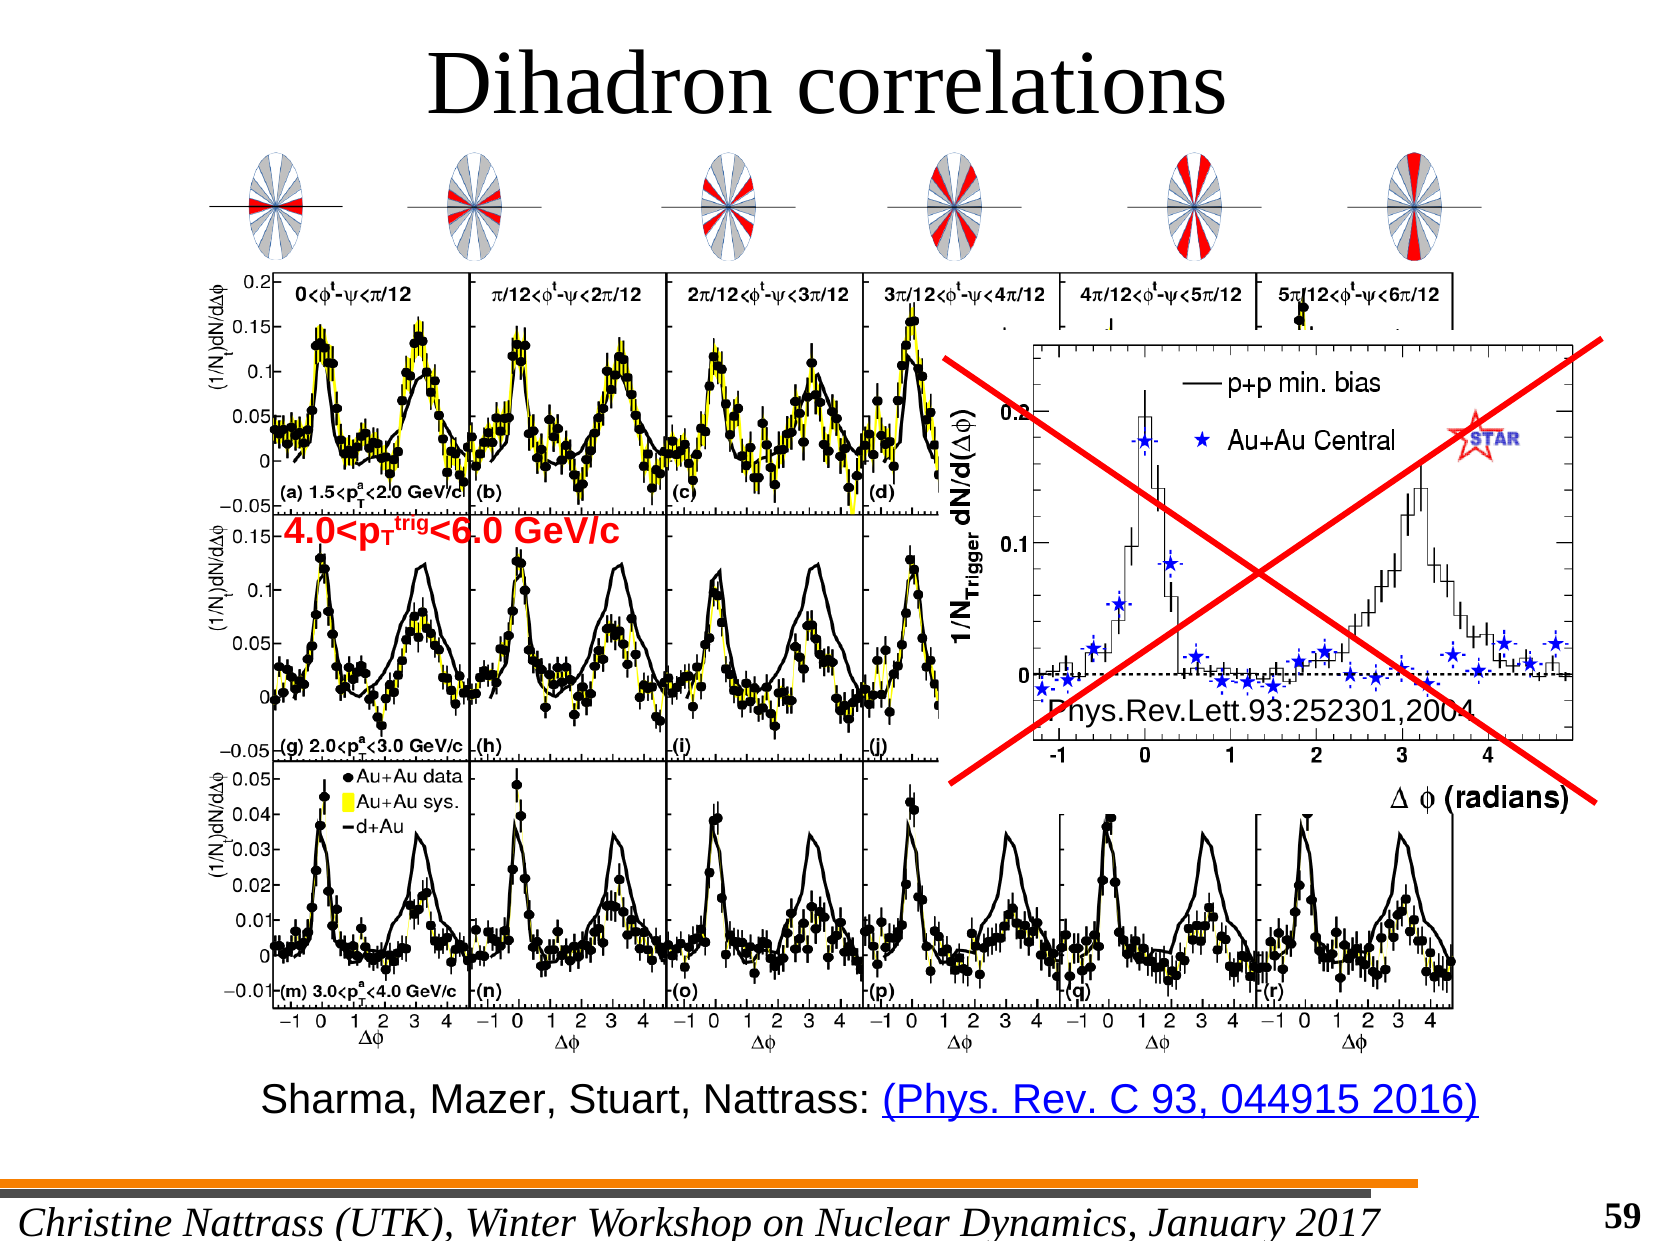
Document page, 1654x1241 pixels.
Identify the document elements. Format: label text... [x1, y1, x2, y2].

text_box Sharma, Mazer, Stuart, Nattrass: (Phys. Rev. C 93, 044915 2016) [245, 1064, 1310, 1125]
picture [1126, 152, 1262, 262]
picture [660, 152, 796, 262]
picture [197, 267, 1584, 1064]
text_box Phys.Rev.Lett.93:252301,2004 [1032, 685, 1087, 723]
picture [886, 152, 1022, 262]
text_box 4.0<pTtrig<6.0 GeV/c [269, 501, 742, 573]
title Dihadron correlations [11, 8, 1646, 157]
text_box Phys.Rev.Lett.93:252301,2004 [1430, 685, 1538, 759]
picture [1266, 355, 1584, 790]
picture [1102, 578, 1416, 685]
picture [406, 152, 542, 262]
picture [1346, 152, 1482, 262]
text_box Phys. Rev. C 94, 011901(R) 2016 [926, 705, 1465, 911]
text_box Phys.Rev.Lett.93:252301,2004 [1032, 685, 1538, 771]
picture [208, 152, 343, 260]
